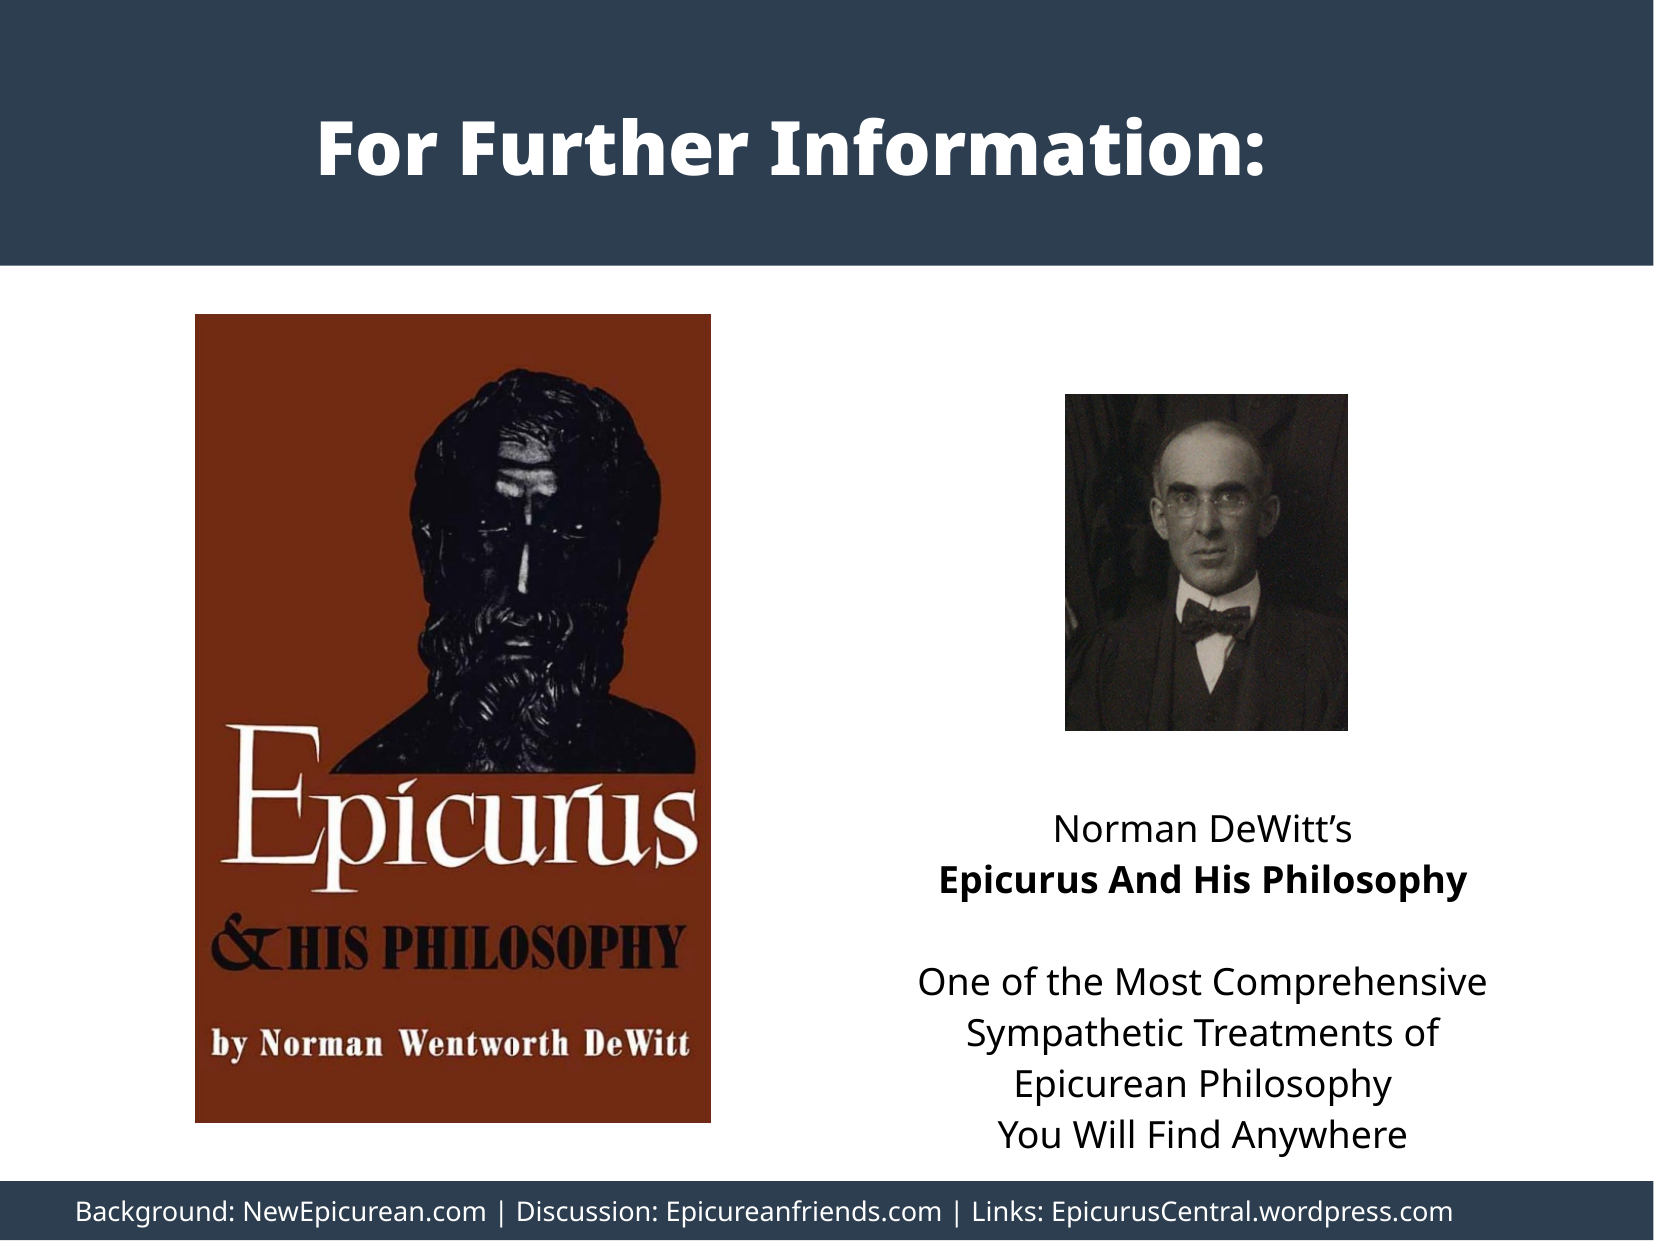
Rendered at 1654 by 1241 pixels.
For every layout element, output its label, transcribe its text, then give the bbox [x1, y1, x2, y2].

text_box Norman DeWitt’s Epicurus And His Philosophy One of the Most Comprehensive Sympathetic Treatments of Epicurean Philosophy You Will Find Anywhere [902, 795, 1578, 1115]
text_box Background: NewEpicurean.com | Discussion: Epicureanfriends.com | Links: EpicurusCentral.wordpress.com [60, 1185, 1546, 1232]
picture [195, 314, 711, 1123]
title For Further Information: [315, 59, 1516, 234]
picture [1065, 394, 1348, 731]
